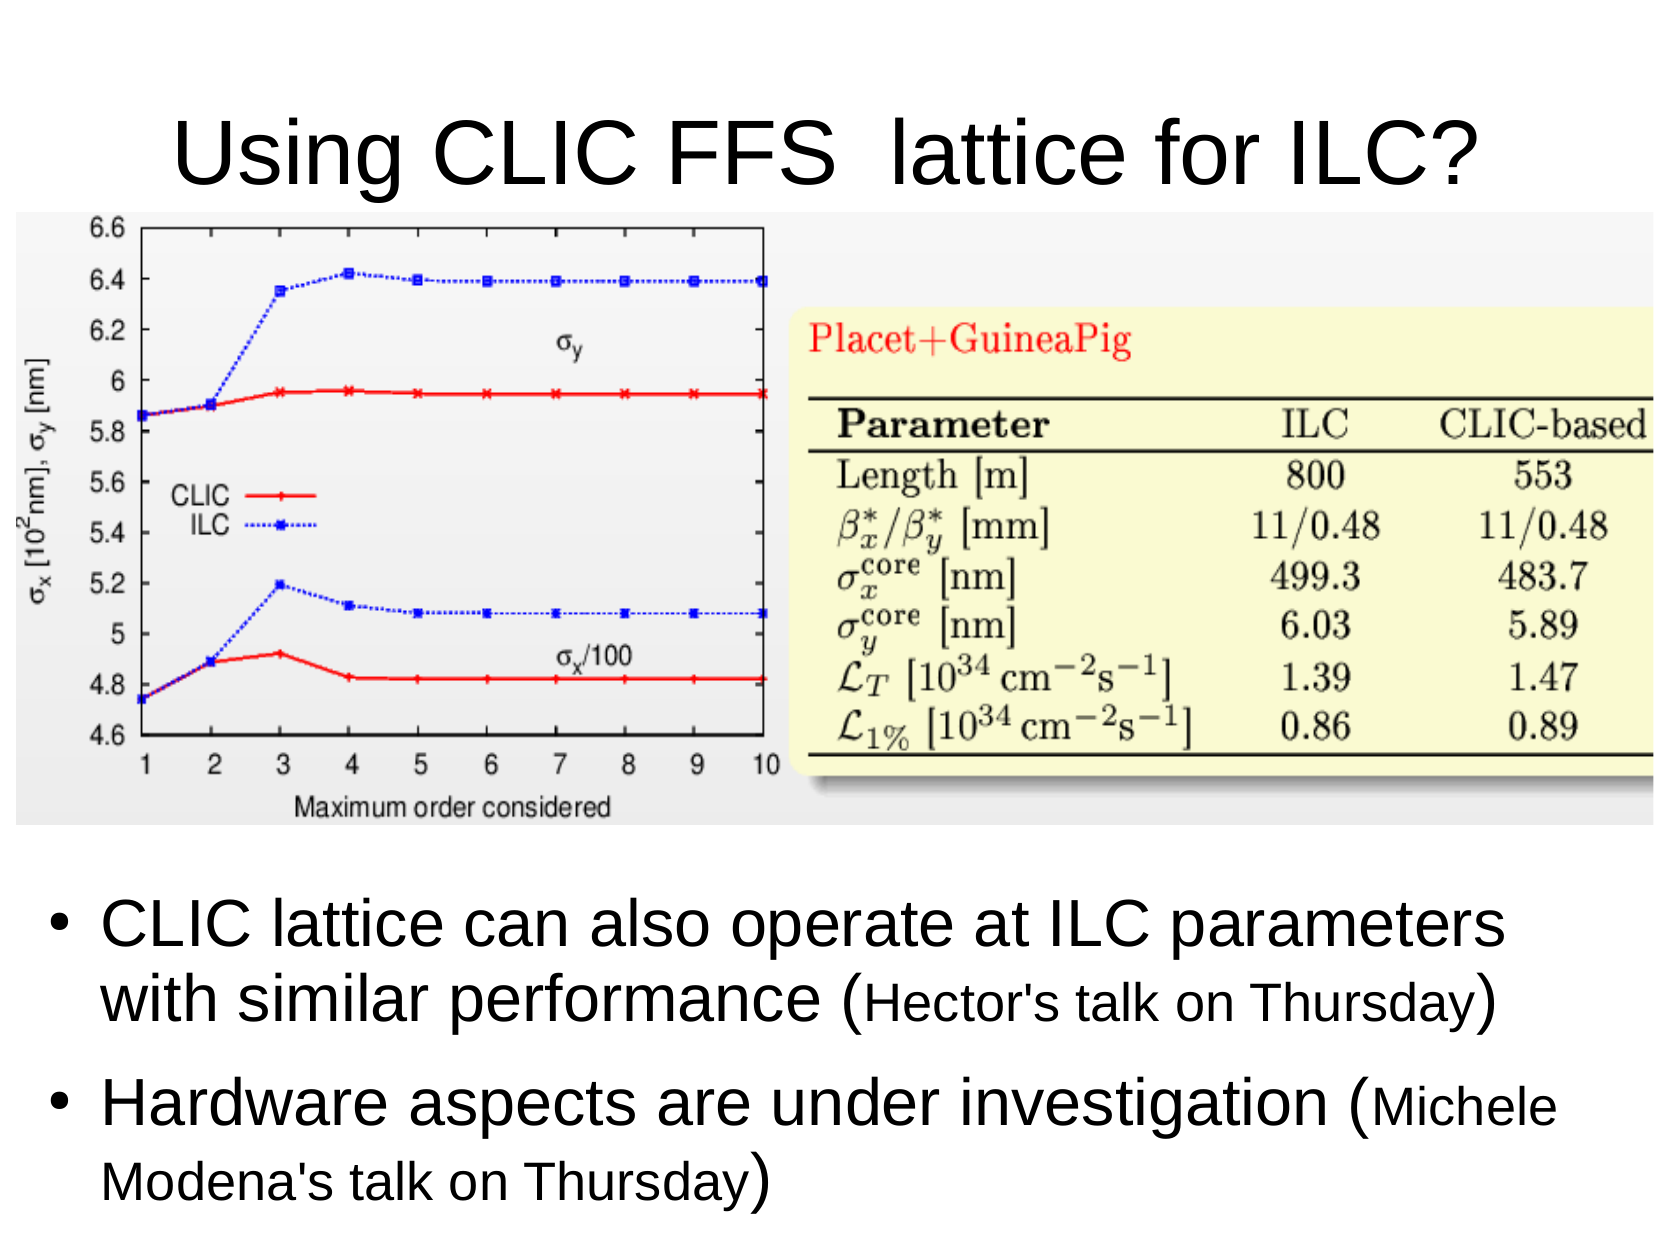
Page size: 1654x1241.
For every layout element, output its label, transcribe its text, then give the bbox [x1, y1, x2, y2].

list CLIC lattice can also operate at ILC parameters with similar performance (Hector's talk on Thursday) Hardware aspects are under investigation (Michele Modena's talk on Thursday) [30, 885, 1621, 1216]
picture [16, 212, 1654, 826]
title Using CLIC FFS lattice for ILC? [82, 49, 1571, 212]
